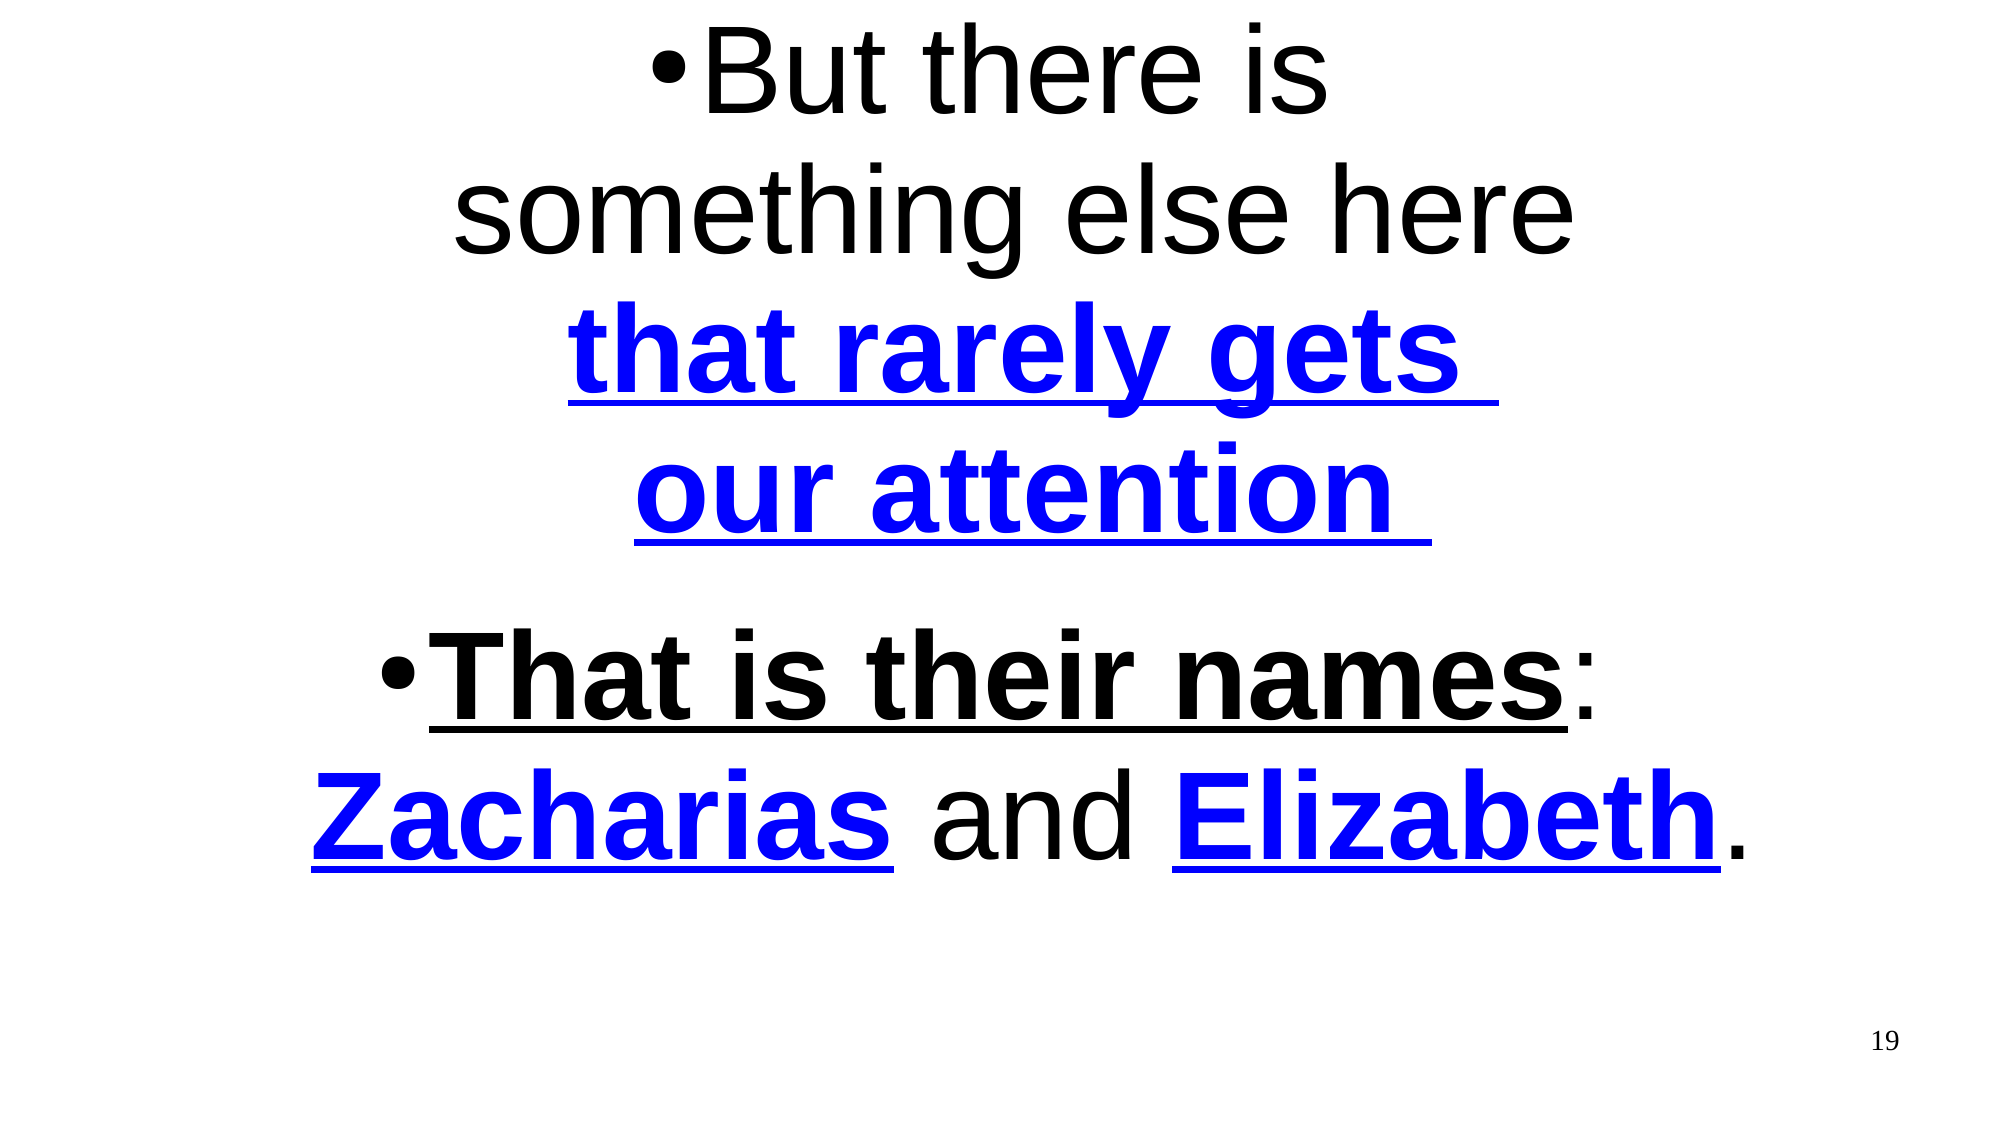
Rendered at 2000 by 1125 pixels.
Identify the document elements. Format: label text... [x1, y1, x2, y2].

list But there is something else here that rarely gets our attention That is their names: Zacharias and Elizabeth. [0, 0, 1996, 1123]
